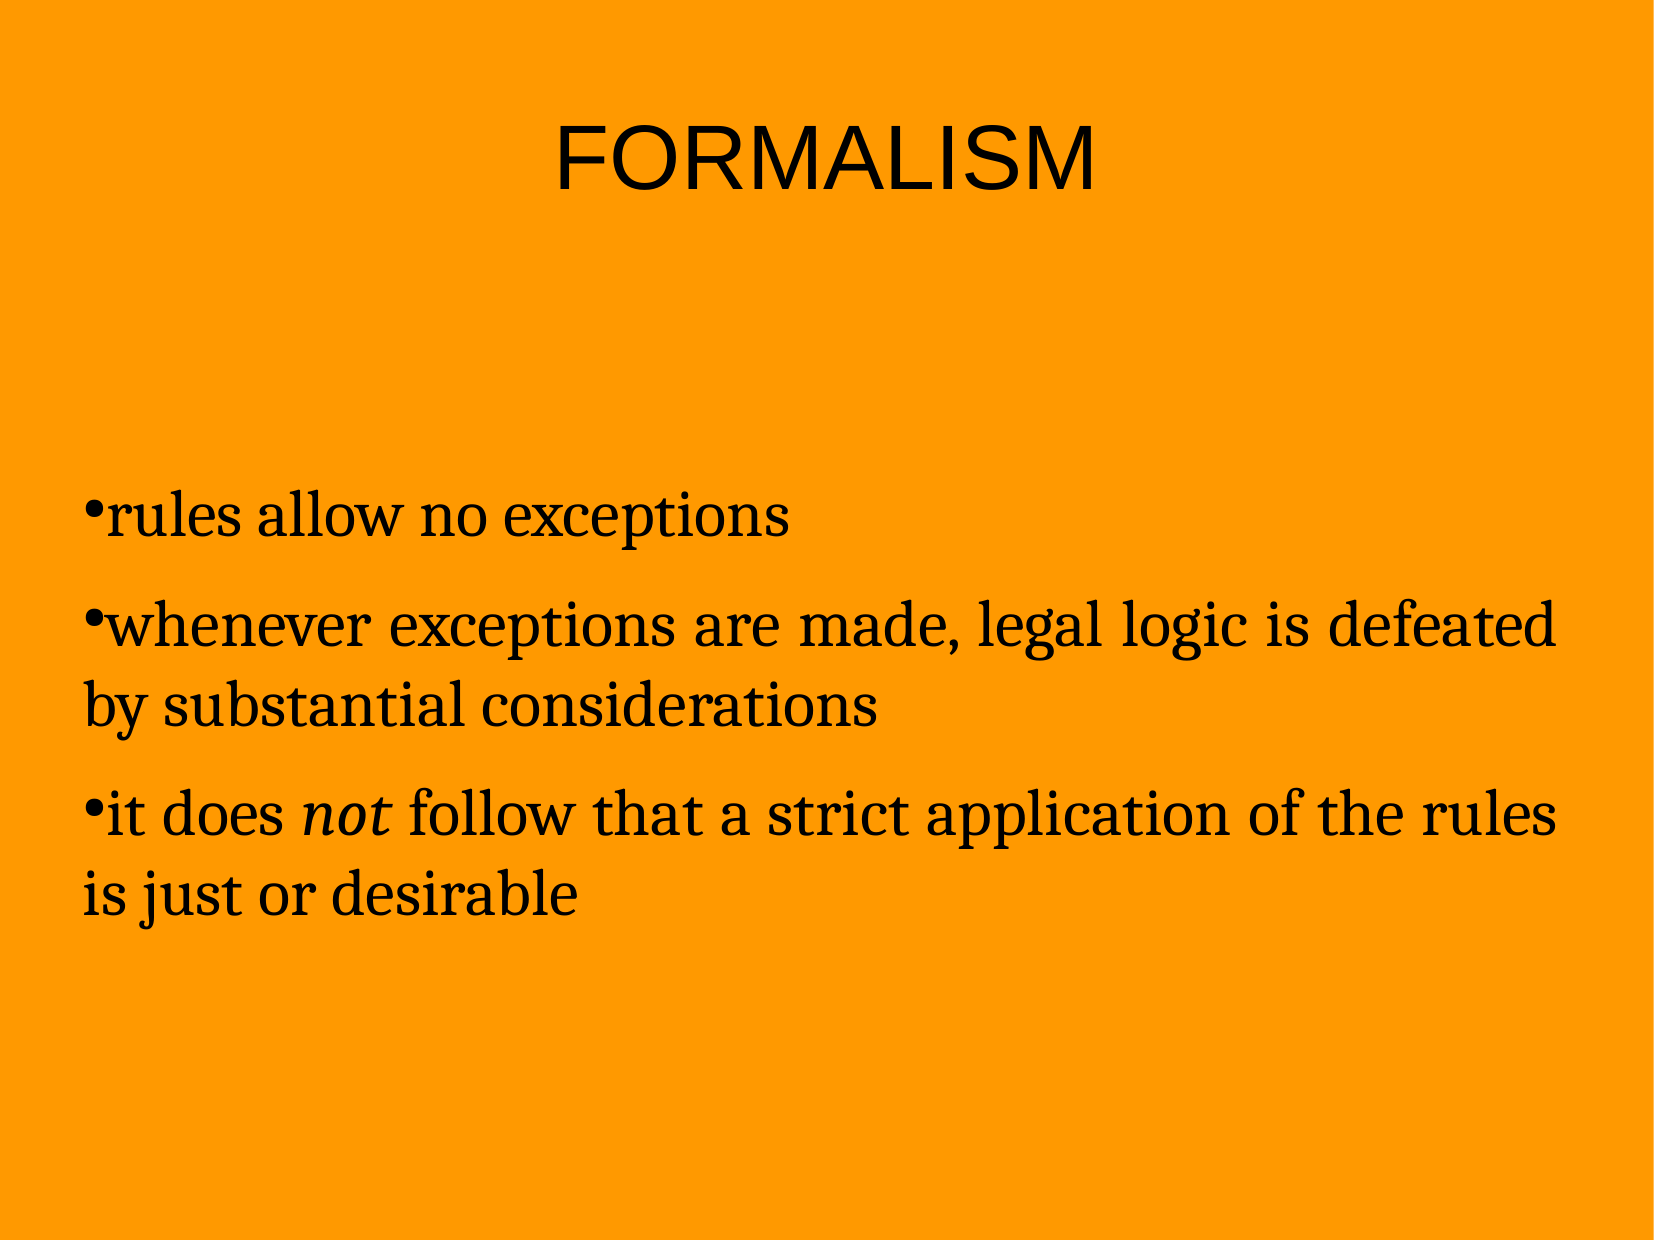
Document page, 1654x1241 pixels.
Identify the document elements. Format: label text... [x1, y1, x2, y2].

title FORMALISM [82, 49, 1571, 257]
list rules allow no exceptions whenever exceptions are made, legal logic is defeated by substantial considerations it does not follow that a strict application of the rules is just or desirable [82, 290, 1571, 1109]
